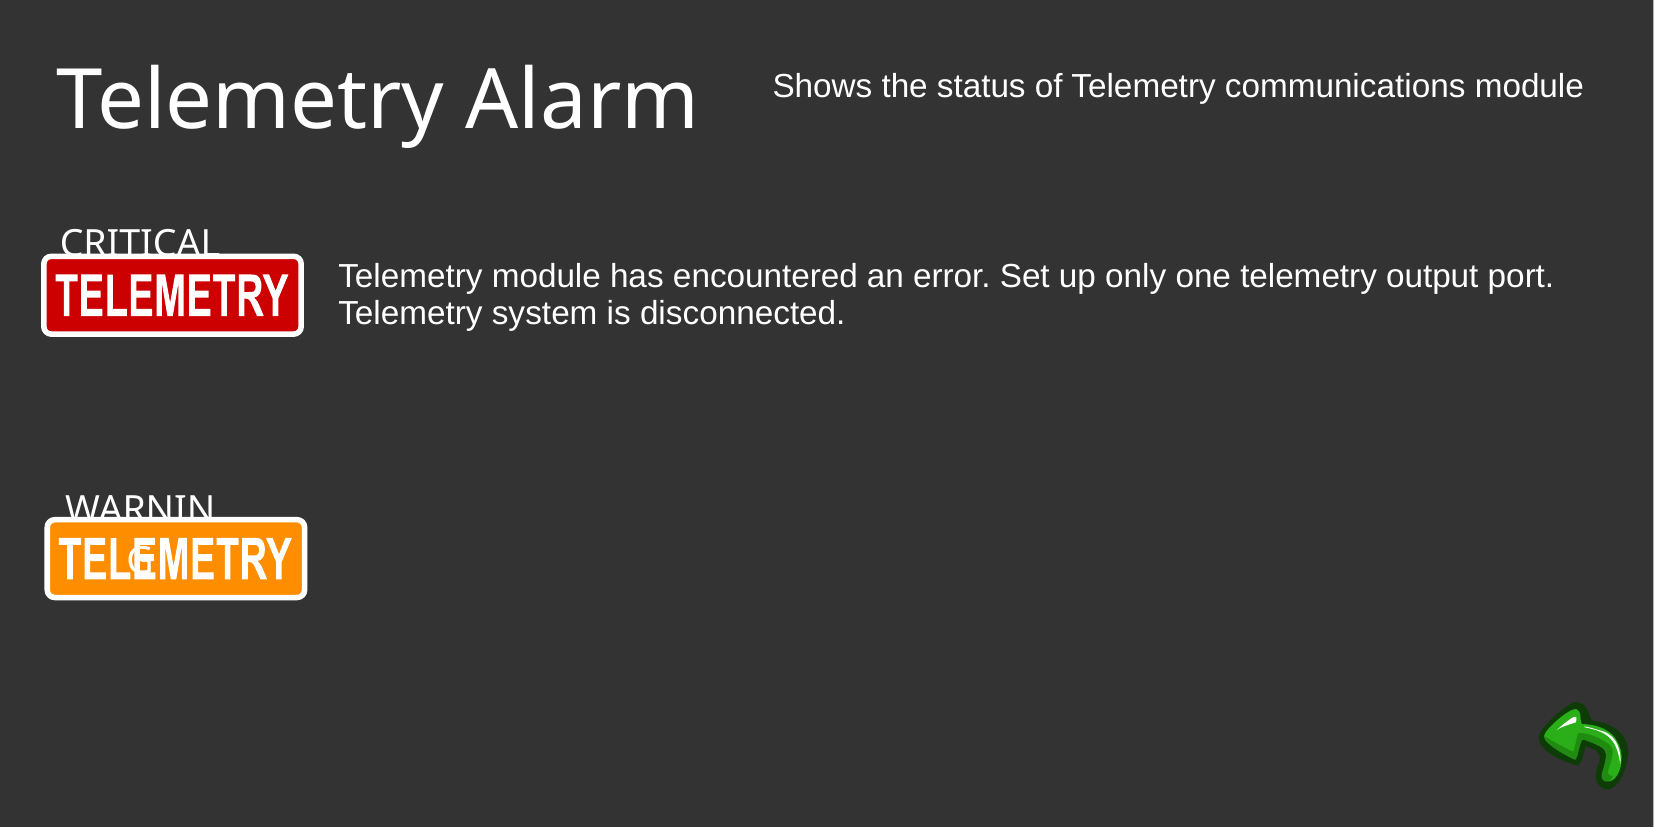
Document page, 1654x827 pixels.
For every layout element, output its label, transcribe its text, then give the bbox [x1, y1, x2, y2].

picture [37, 510, 315, 607]
text_box Shows the status of Telemetry communications module [772, 67, 1609, 105]
picture [1531, 698, 1632, 799]
text_box Telemetry Alarm [41, 32, 759, 120]
text_box WARNING [44, 475, 236, 510]
text_box Telemetry module has encountered an error. Set up only one telemetry output port. Telemetry system is disconnected. [338, 257, 1654, 332]
picture [34, 246, 311, 344]
text_box CRITICAL [44, 209, 236, 246]
